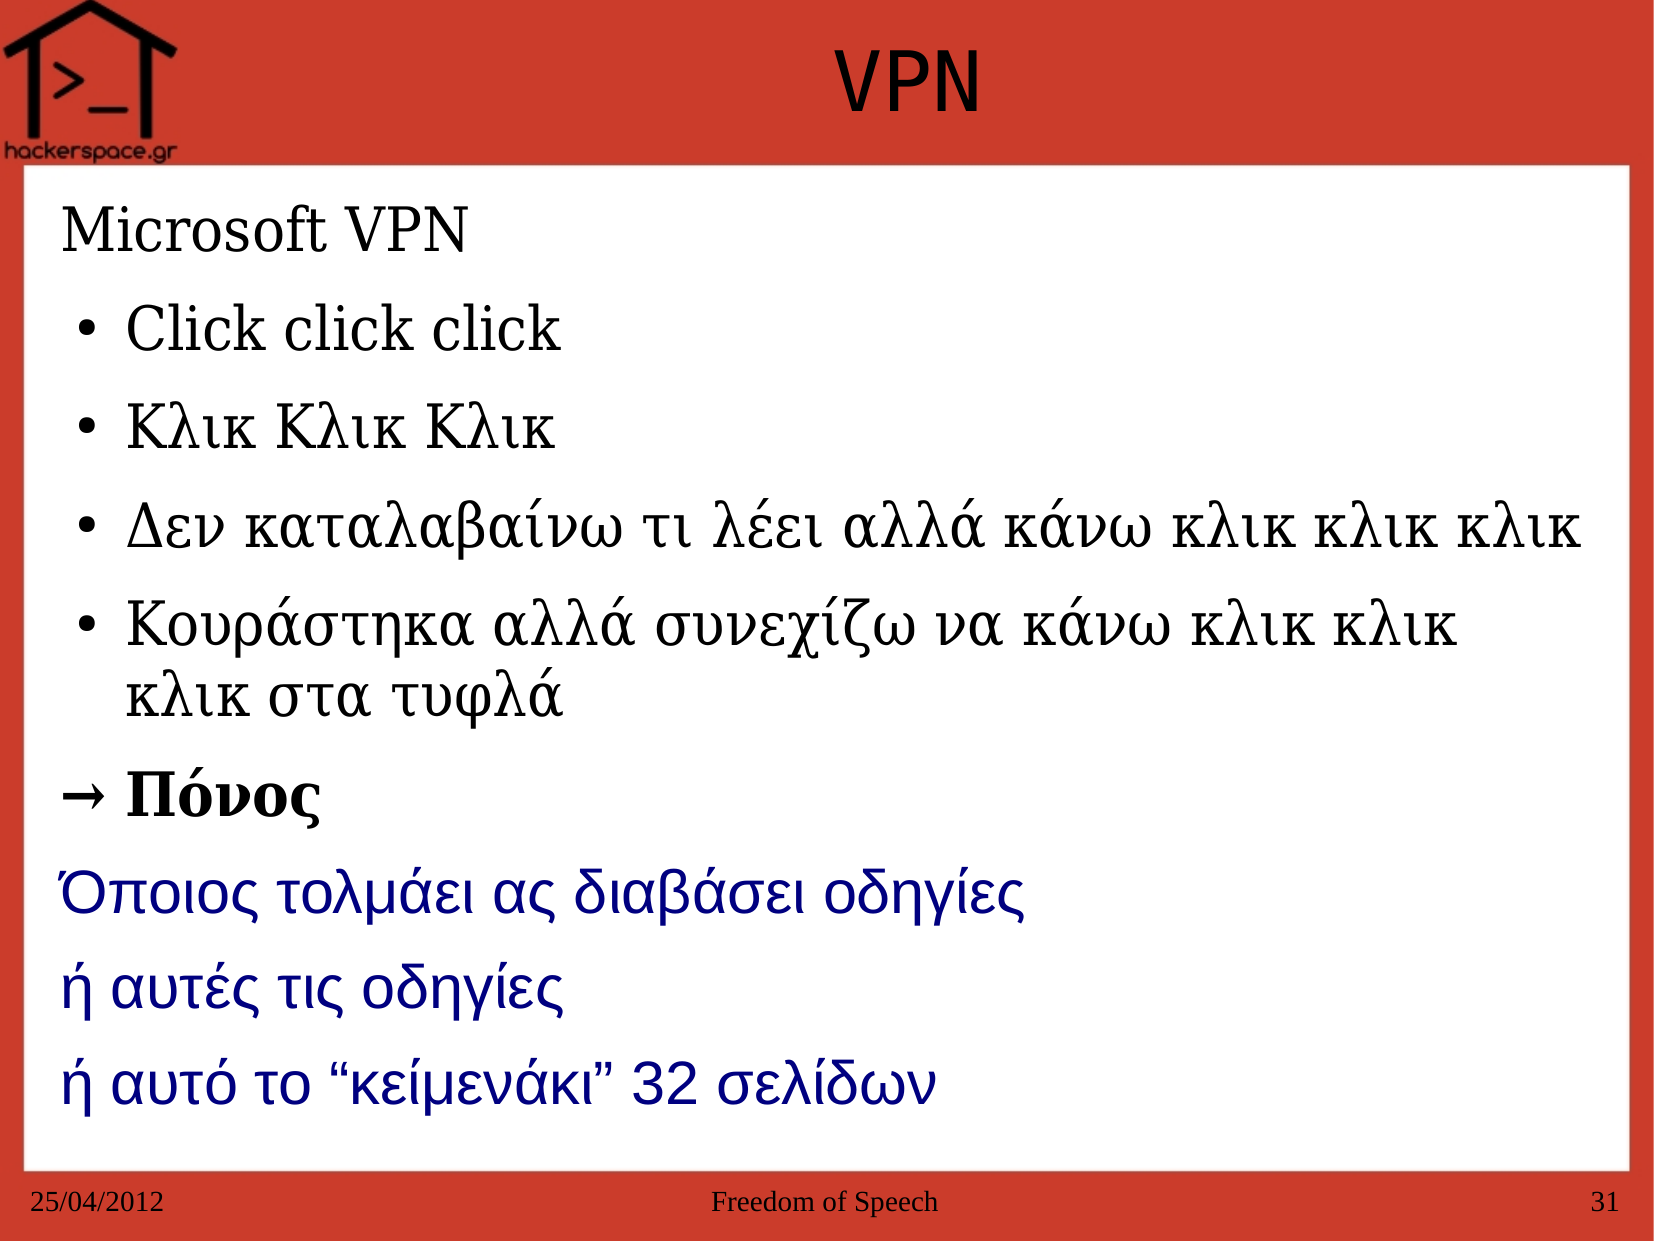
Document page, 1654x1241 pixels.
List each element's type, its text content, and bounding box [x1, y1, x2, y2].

title VPN [195, 15, 1621, 151]
list Microsoft VPN Click click click Κλικ Κλικ Κλικ Δεν καταλαβαίνω τι λέει αλλά κάνω κλικ κλικ κλικ Κουράστηκα αλλά συνεχίζω να κάνω κλικ κλικ κλικ στα τυφλά → Πόνος Όποιος τολμάει ας διαβάσει οδηγίες ή αυτές τις οδηγίες ή αυτό το “κείμενάκι” 32 σελίδων [60, 195, 1591, 1141]
picture [0, 0, 1654, 1241]
